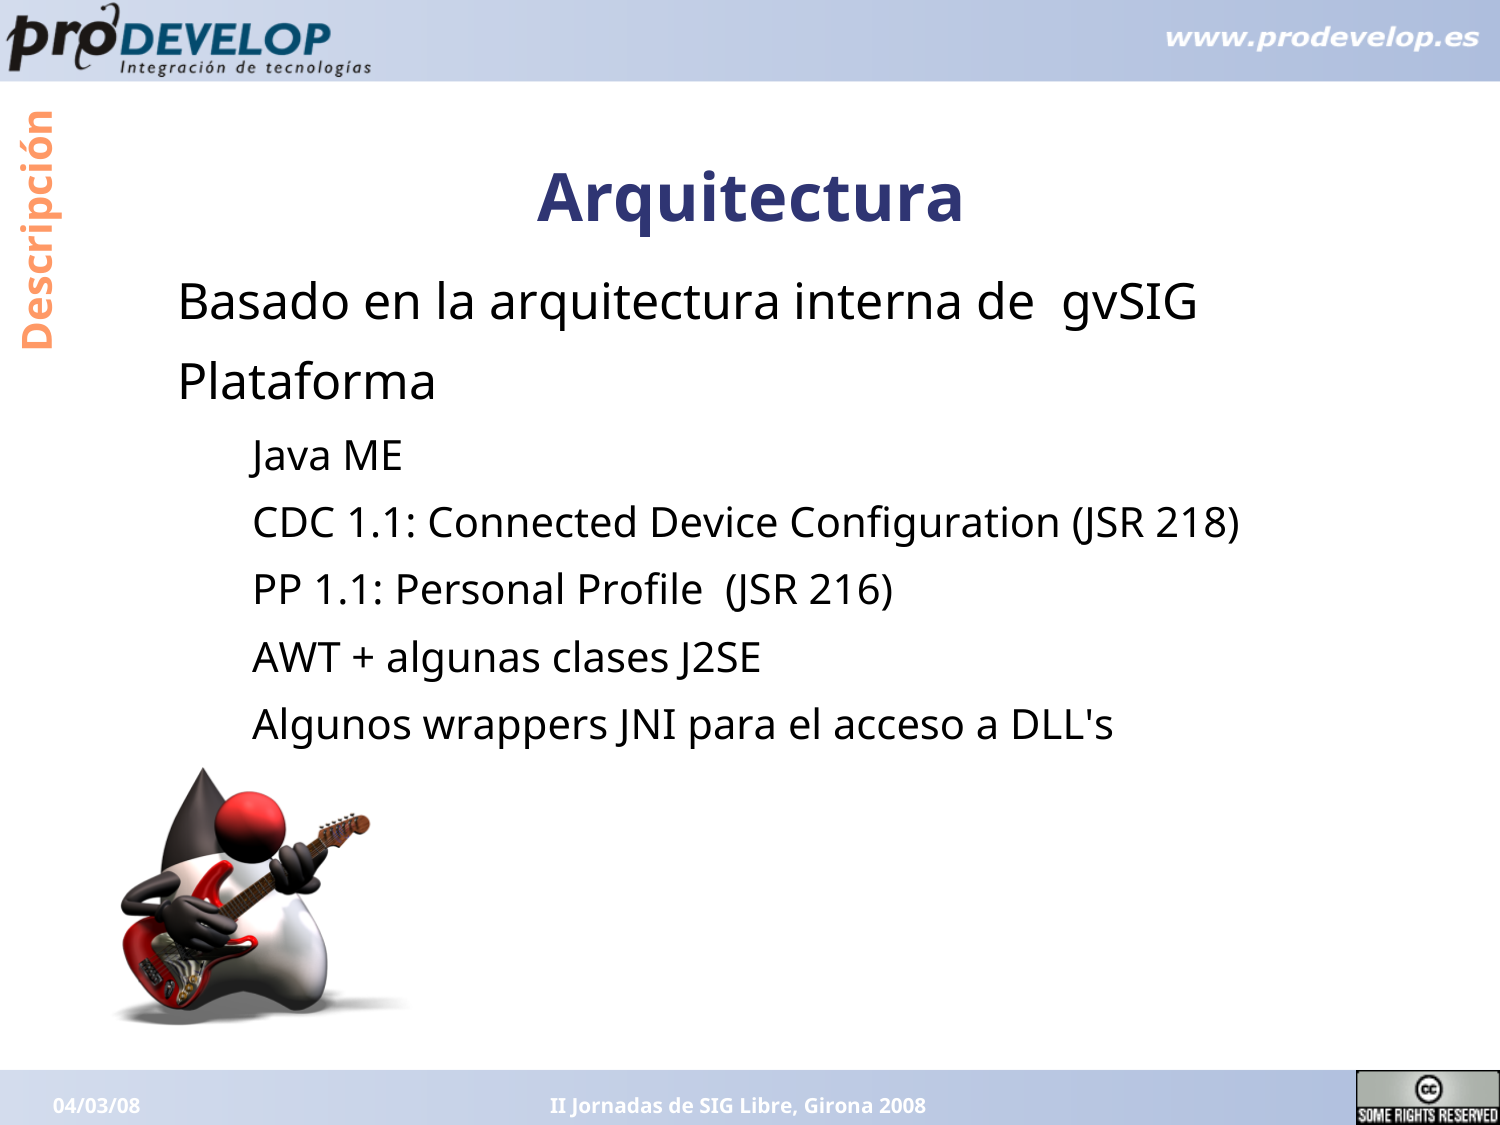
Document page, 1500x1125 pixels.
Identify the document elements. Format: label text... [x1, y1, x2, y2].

picture [0, 0, 1500, 1125]
list Basado en la arquitectura interna de gvSIG Plataforma Java ME CDC 1.1: Connected Device Configuration (JSR 218) PP 1.1: Personal Profile (JSR 216) AWT + algunas clases J2SE Algunos wrappers JNI para el acceso a DLL's [177, 265, 1418, 1052]
title Arquitectura [76, 101, 1427, 290]
title Descripción [0, 76, 71, 384]
